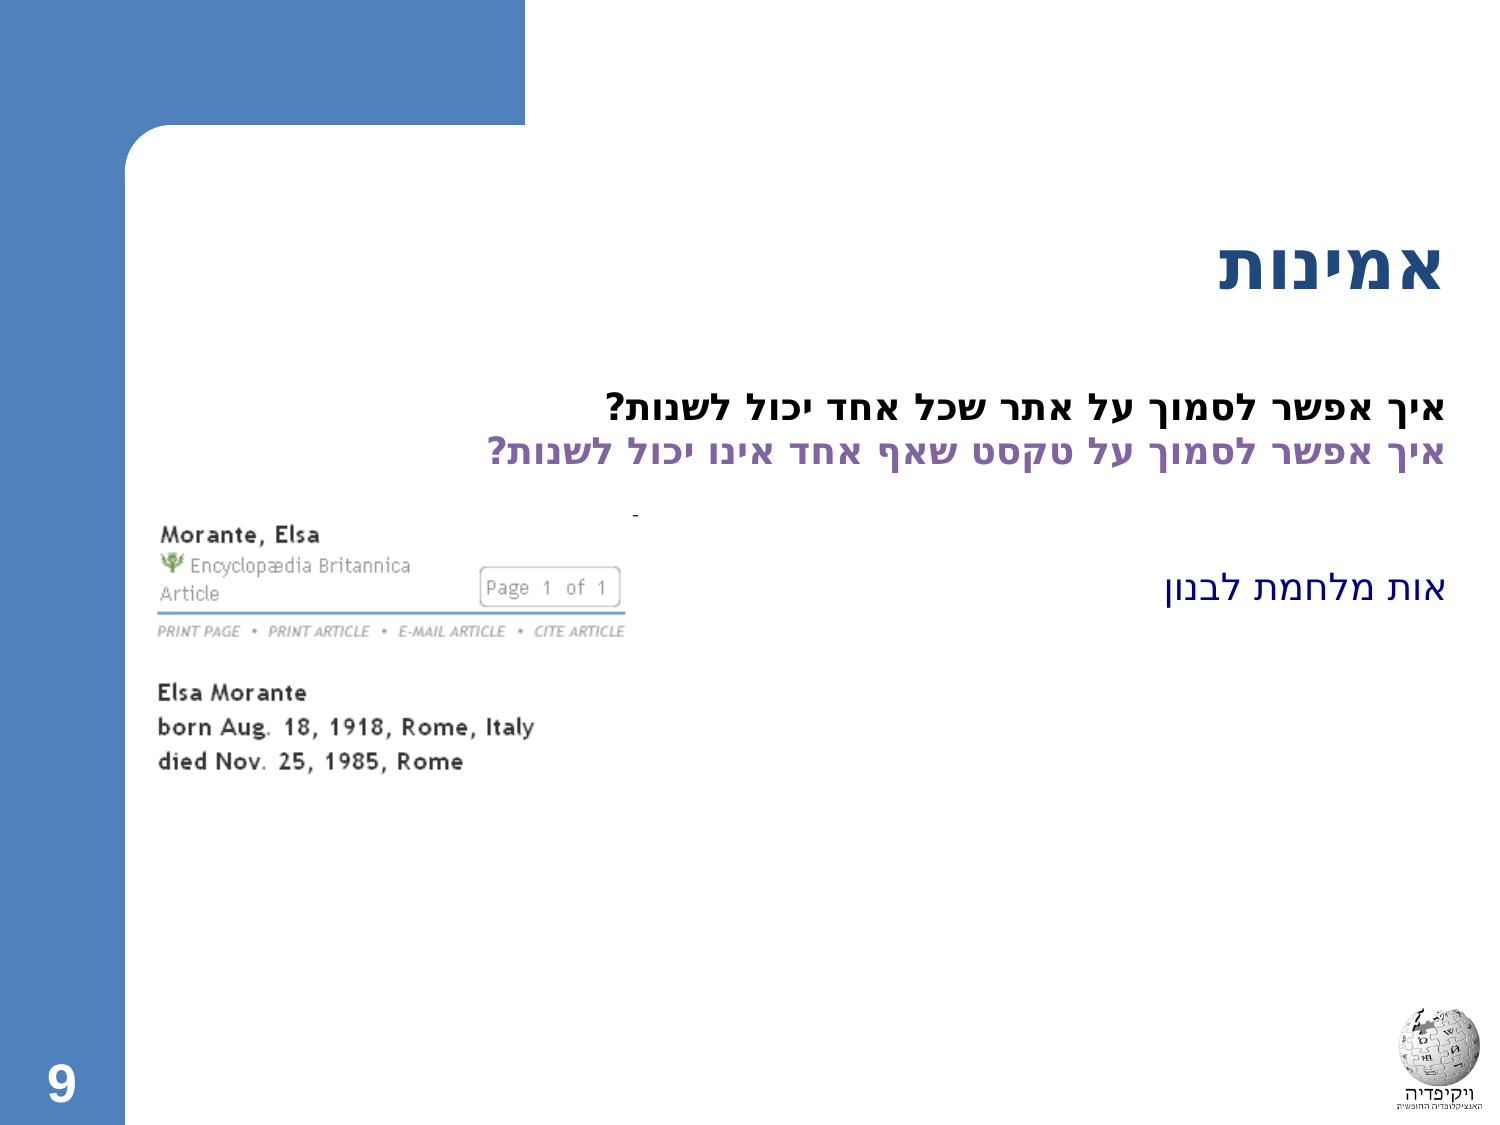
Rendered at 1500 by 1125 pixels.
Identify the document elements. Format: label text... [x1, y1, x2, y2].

title אמינות [150, 125, 1463, 313]
picture [153, 515, 638, 784]
slide_number <number> [13, 363, 111, 1121]
list איך אפשר לסמוך על אתר שכל אחד יכול לשנות? איך אפשר לסמוך על טקסט שאף אחד אינו יכול לשנות? אות מלחמת לבנון [150, 375, 1463, 988]
picture [1394, 1007, 1484, 1110]
